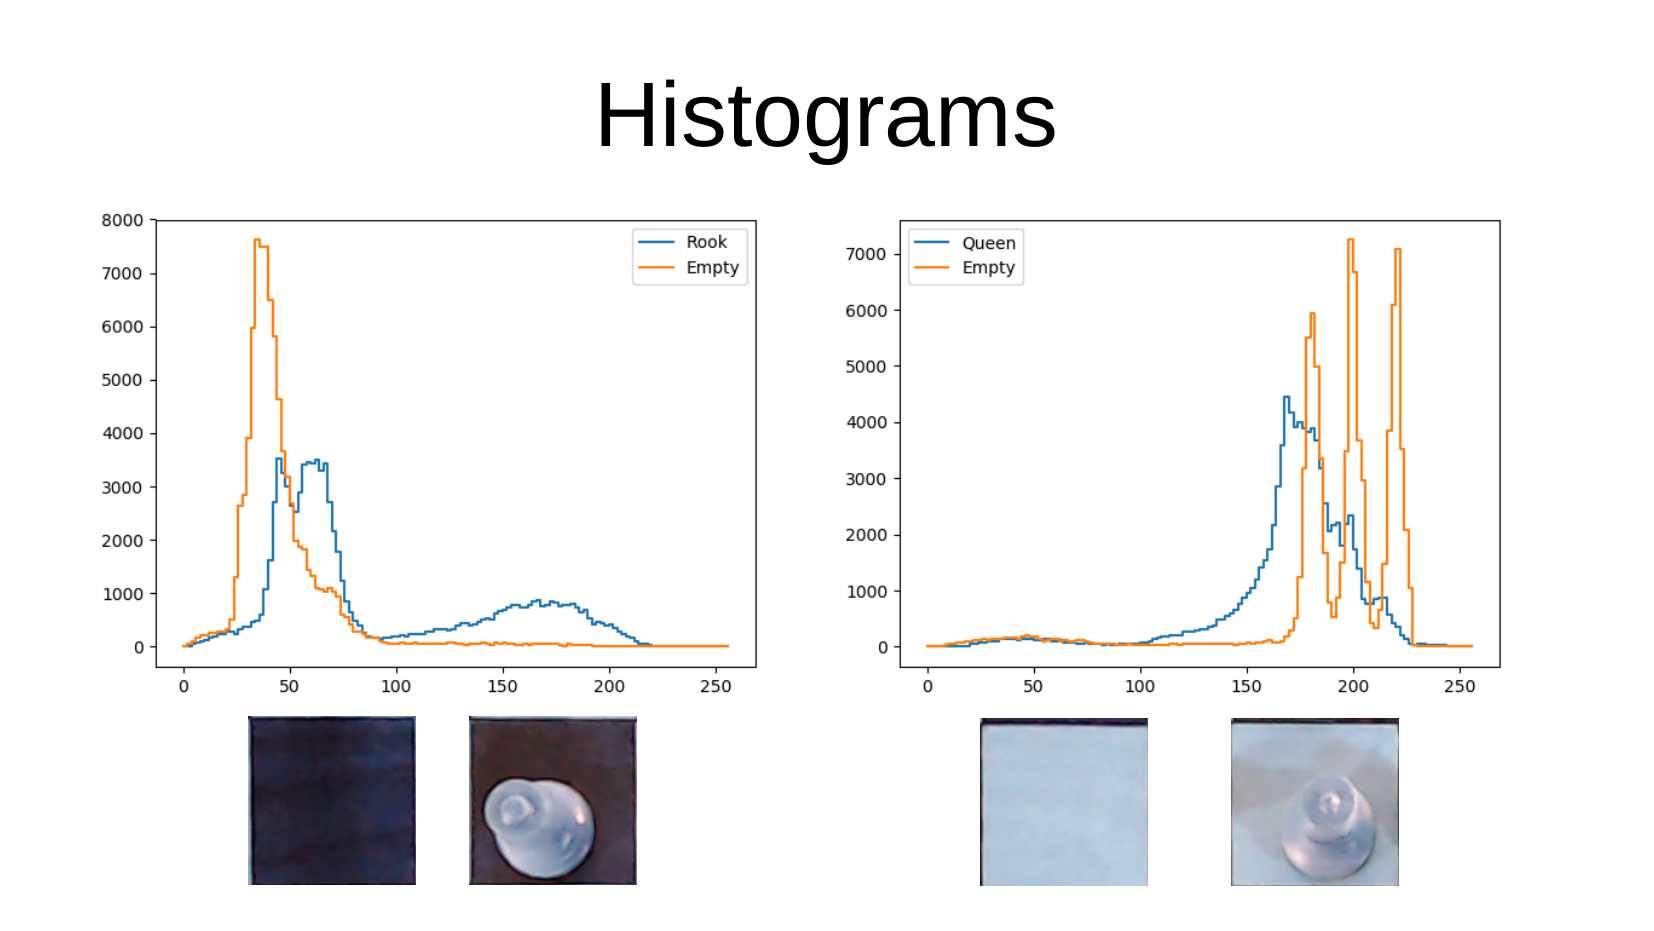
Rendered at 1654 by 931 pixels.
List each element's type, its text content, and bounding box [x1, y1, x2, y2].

title Histograms [82, 37, 1571, 193]
picture [59, 150, 1577, 886]
